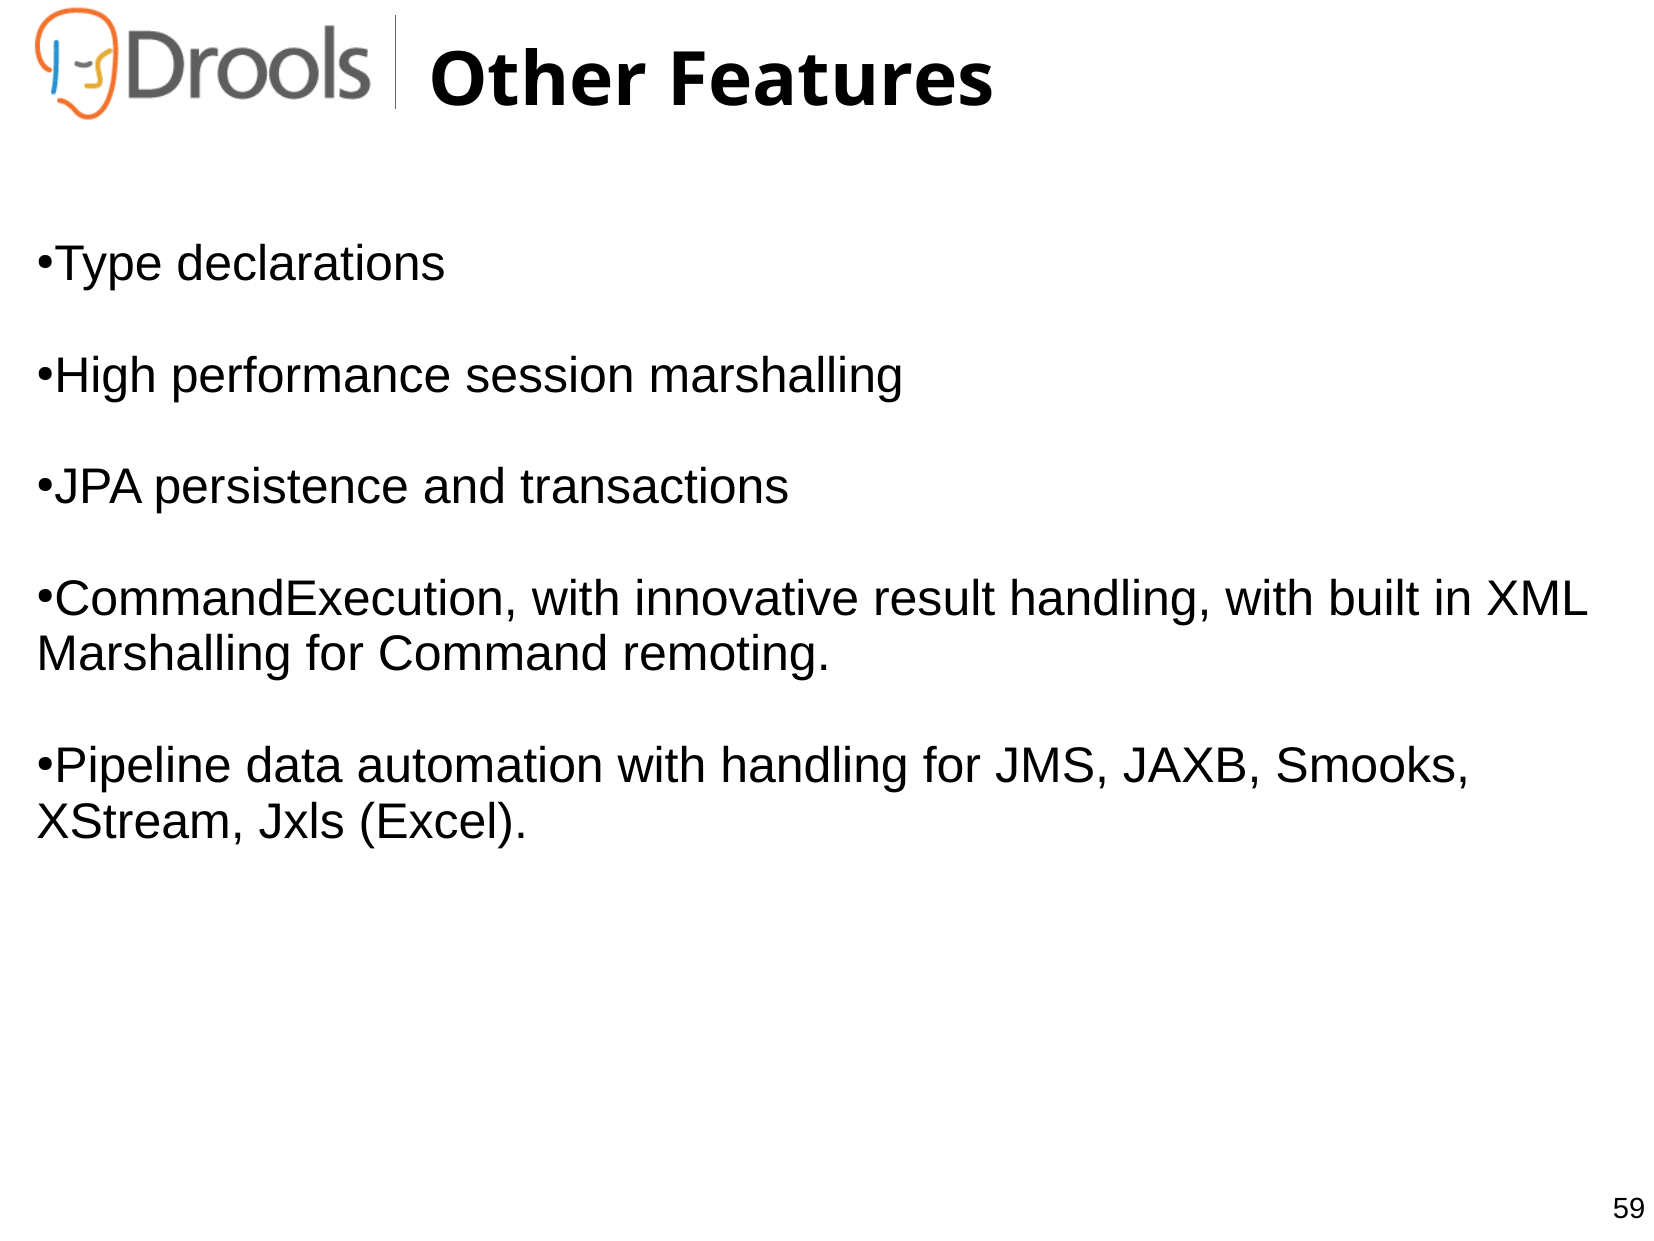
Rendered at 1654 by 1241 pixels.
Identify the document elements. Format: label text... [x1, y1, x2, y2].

text_box Type declarations High performance session marshalling JPA persistence and transactions CommandExecution, with innovative result handling, with built in XML Marshalling for Command remoting. Pipeline data automation with handling for JMS, JAXB, Smooks, XStream, Jxls (Excel). [21, 227, 1625, 1093]
title Other Features [413, 17, 1447, 139]
picture [29, 0, 384, 126]
